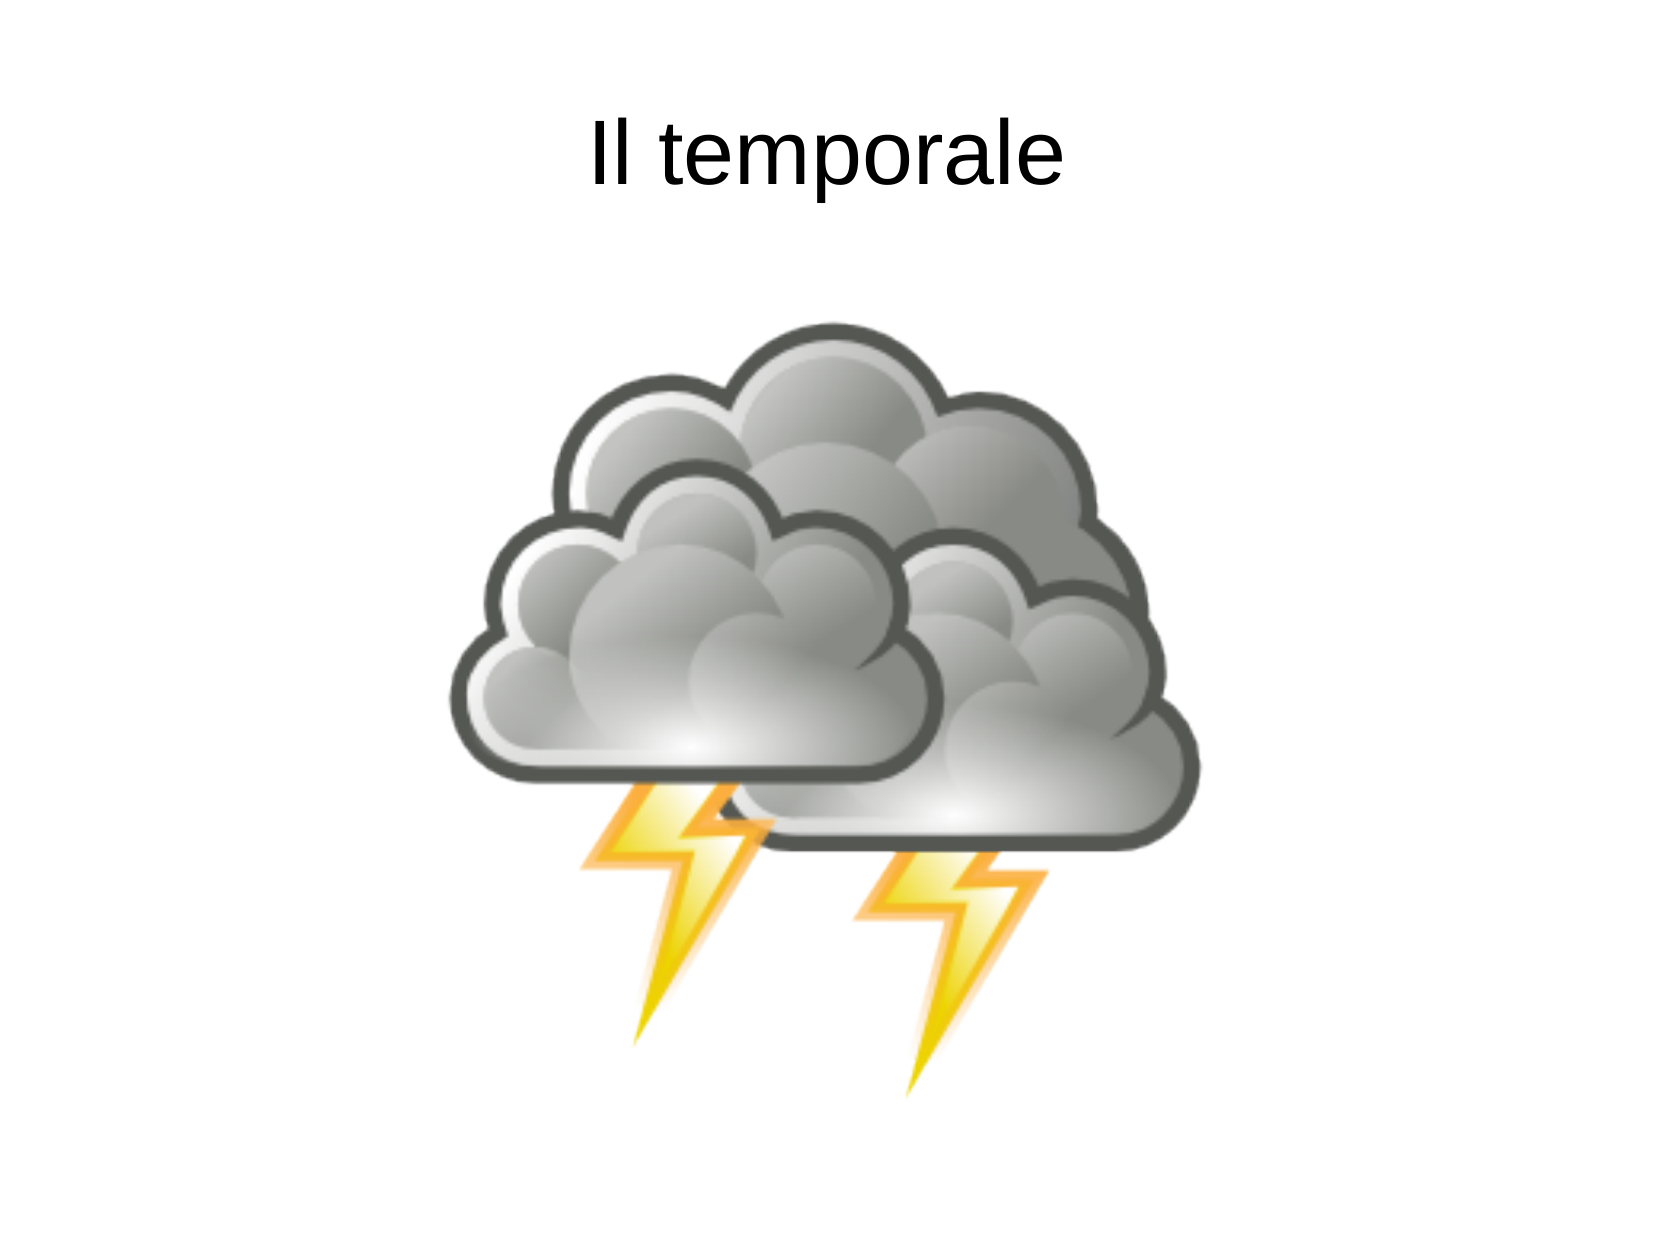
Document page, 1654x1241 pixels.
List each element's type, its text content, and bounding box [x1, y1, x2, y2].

title Il temporale [82, 49, 1571, 257]
picture [417, 290, 1236, 1109]
